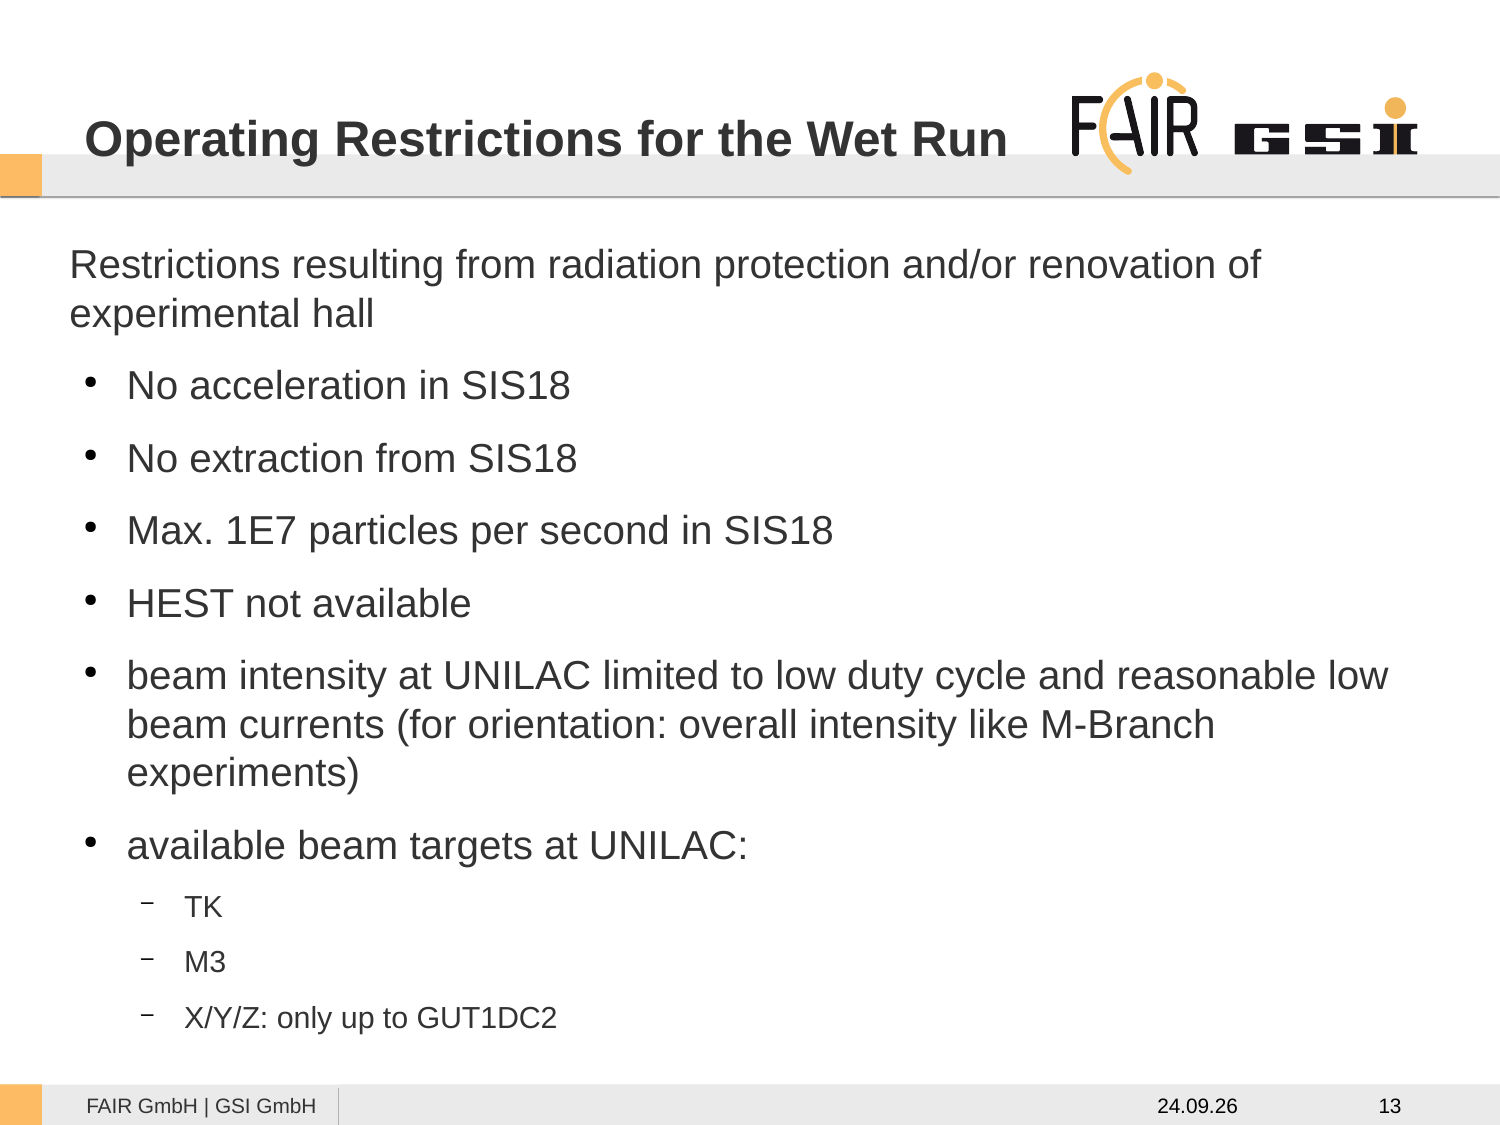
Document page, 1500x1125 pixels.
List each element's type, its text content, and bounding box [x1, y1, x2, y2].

list Restrictions resulting from radiation protection and/or renovation of experimental hall No acceleration in SIS18 No extraction from SIS18 Max. 1E7 particles per second in SIS18 HEST not available beam intensity at UNILAC limited to low duty cycle and reasonable low beam currents (for orientation: overall intensity like M-Branch experiments) available beam targets at UNILAC: TK M3 X/Y/Z: only up to GUT1DC2 [69, 237, 1417, 1043]
picture [1071, 70, 1199, 177]
picture [1233, 95, 1419, 154]
title Operating Restrictions for the Wet Run [69, 44, 1030, 174]
